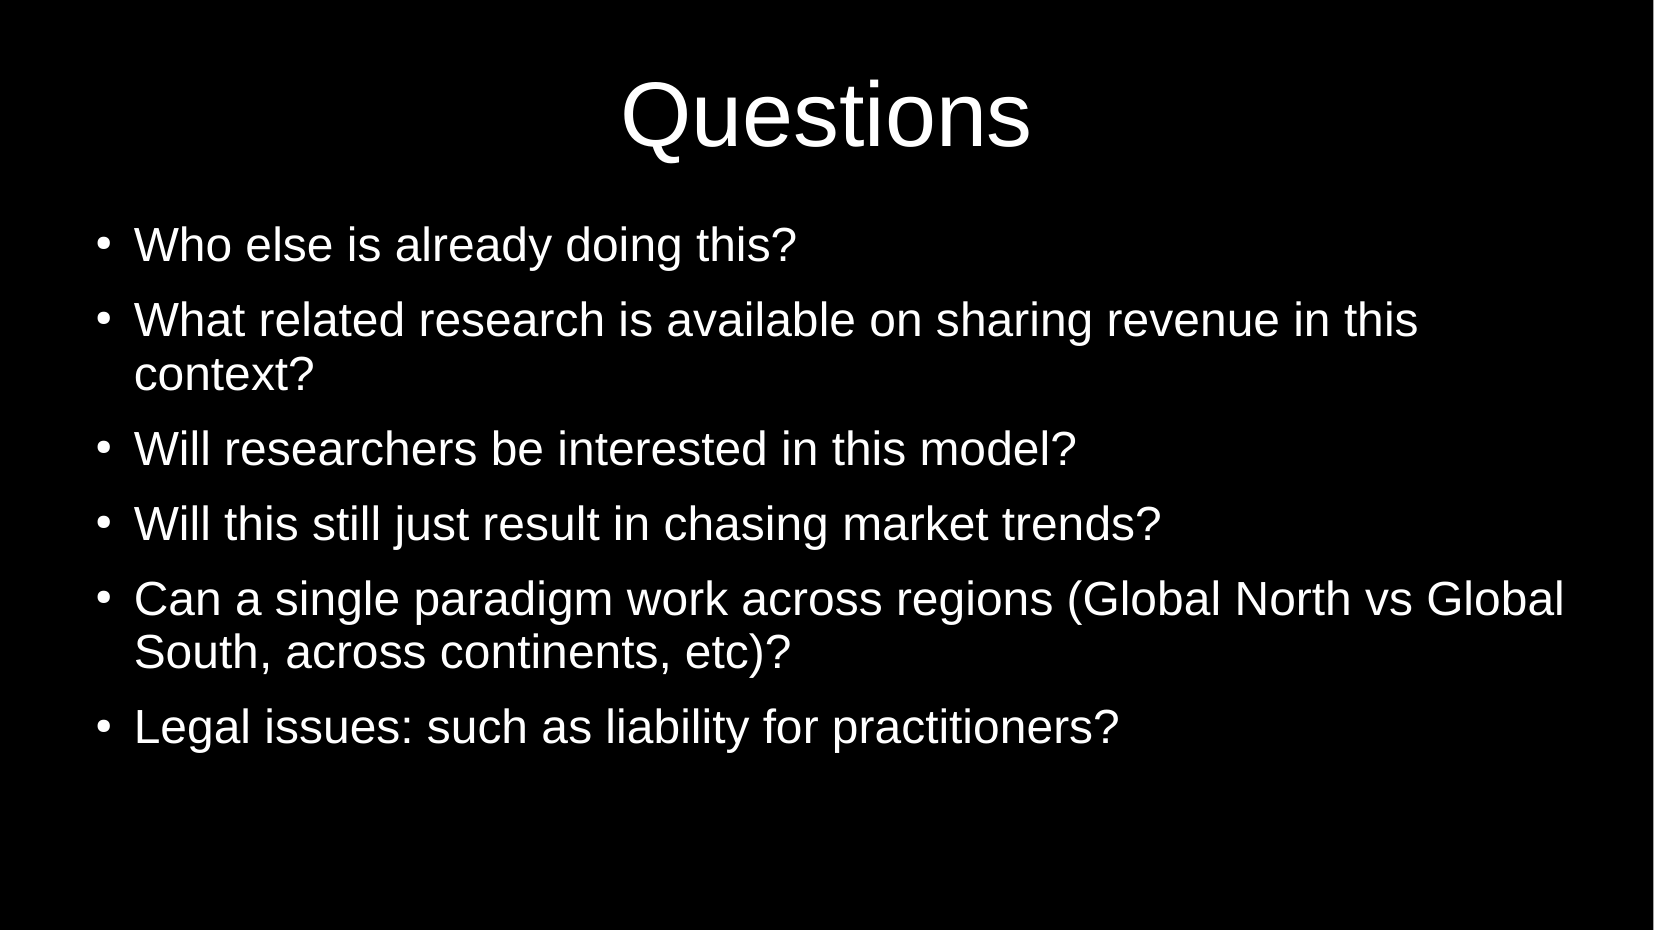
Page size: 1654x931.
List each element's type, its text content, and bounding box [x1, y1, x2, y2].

list Who else is already doing this? What related research is available on sharing revenue in this context? Will researchers be interested in this model? Will this still just result in chasing market trends? Can a single paradigm work across regions (Global North vs Global South, across continents, etc)? Legal issues: such as liability for practitioners? [82, 217, 1571, 758]
title Questions [82, 37, 1571, 193]
